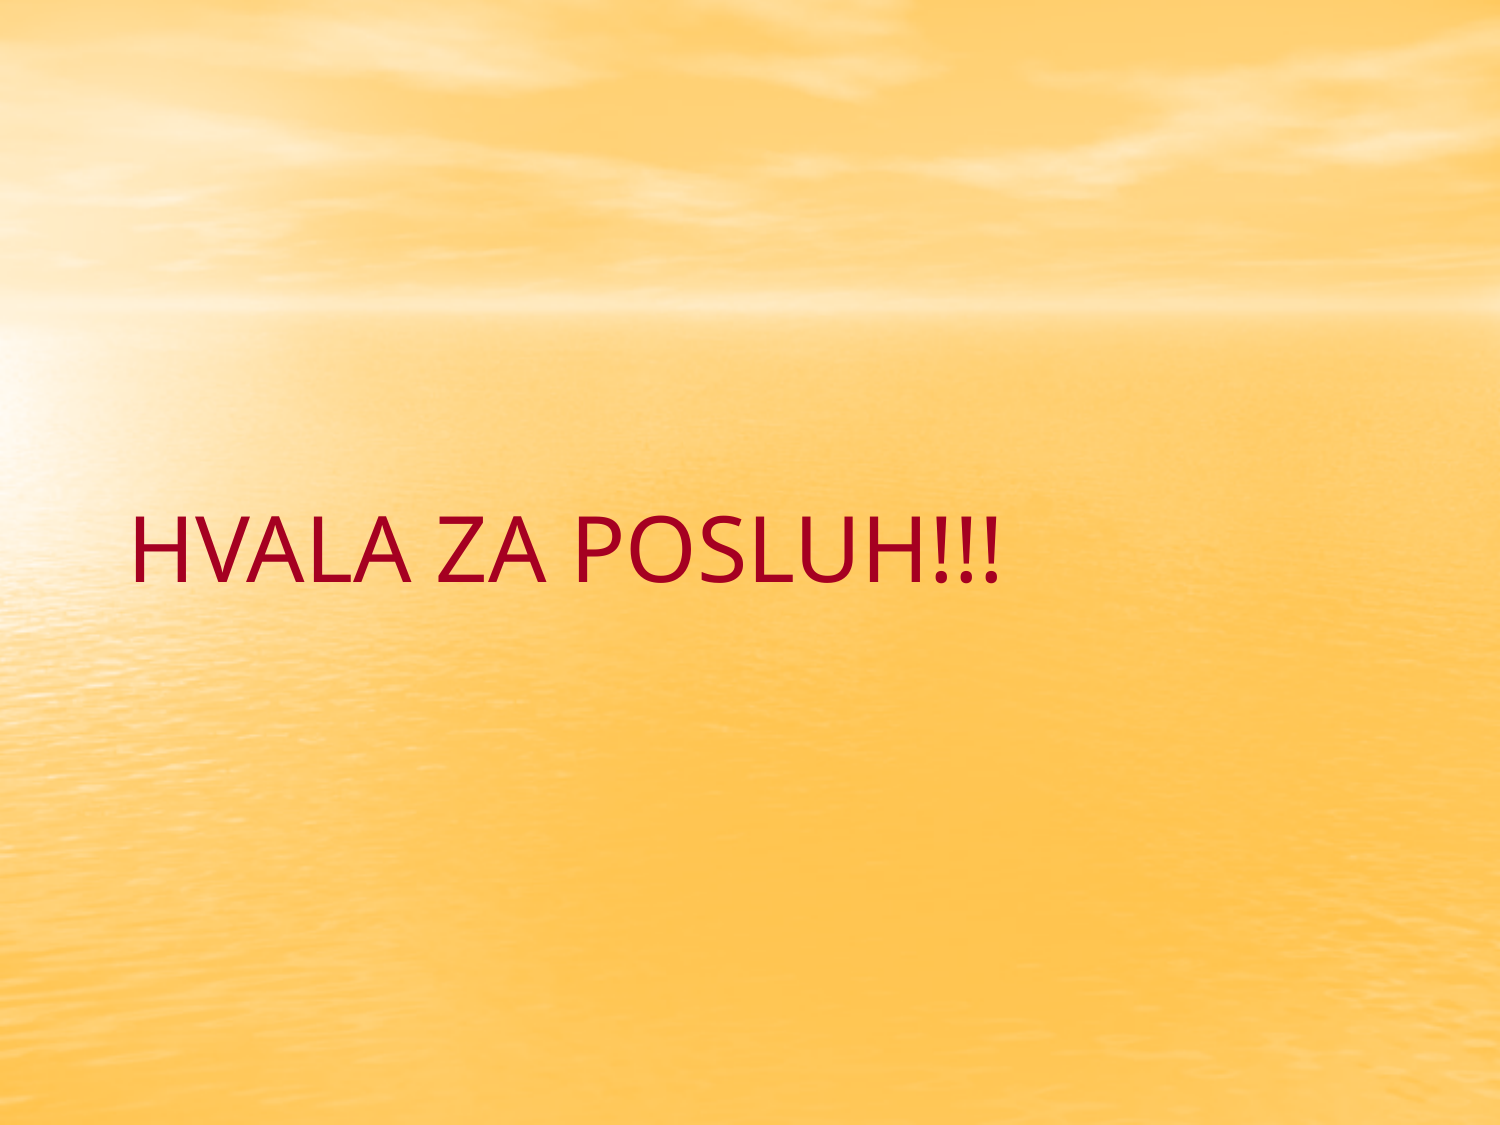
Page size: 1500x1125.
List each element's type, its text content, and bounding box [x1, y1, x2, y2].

picture [0, 0, 1500, 1125]
title HVALA ZA POSLUH!!! [112, 432, 1463, 660]
